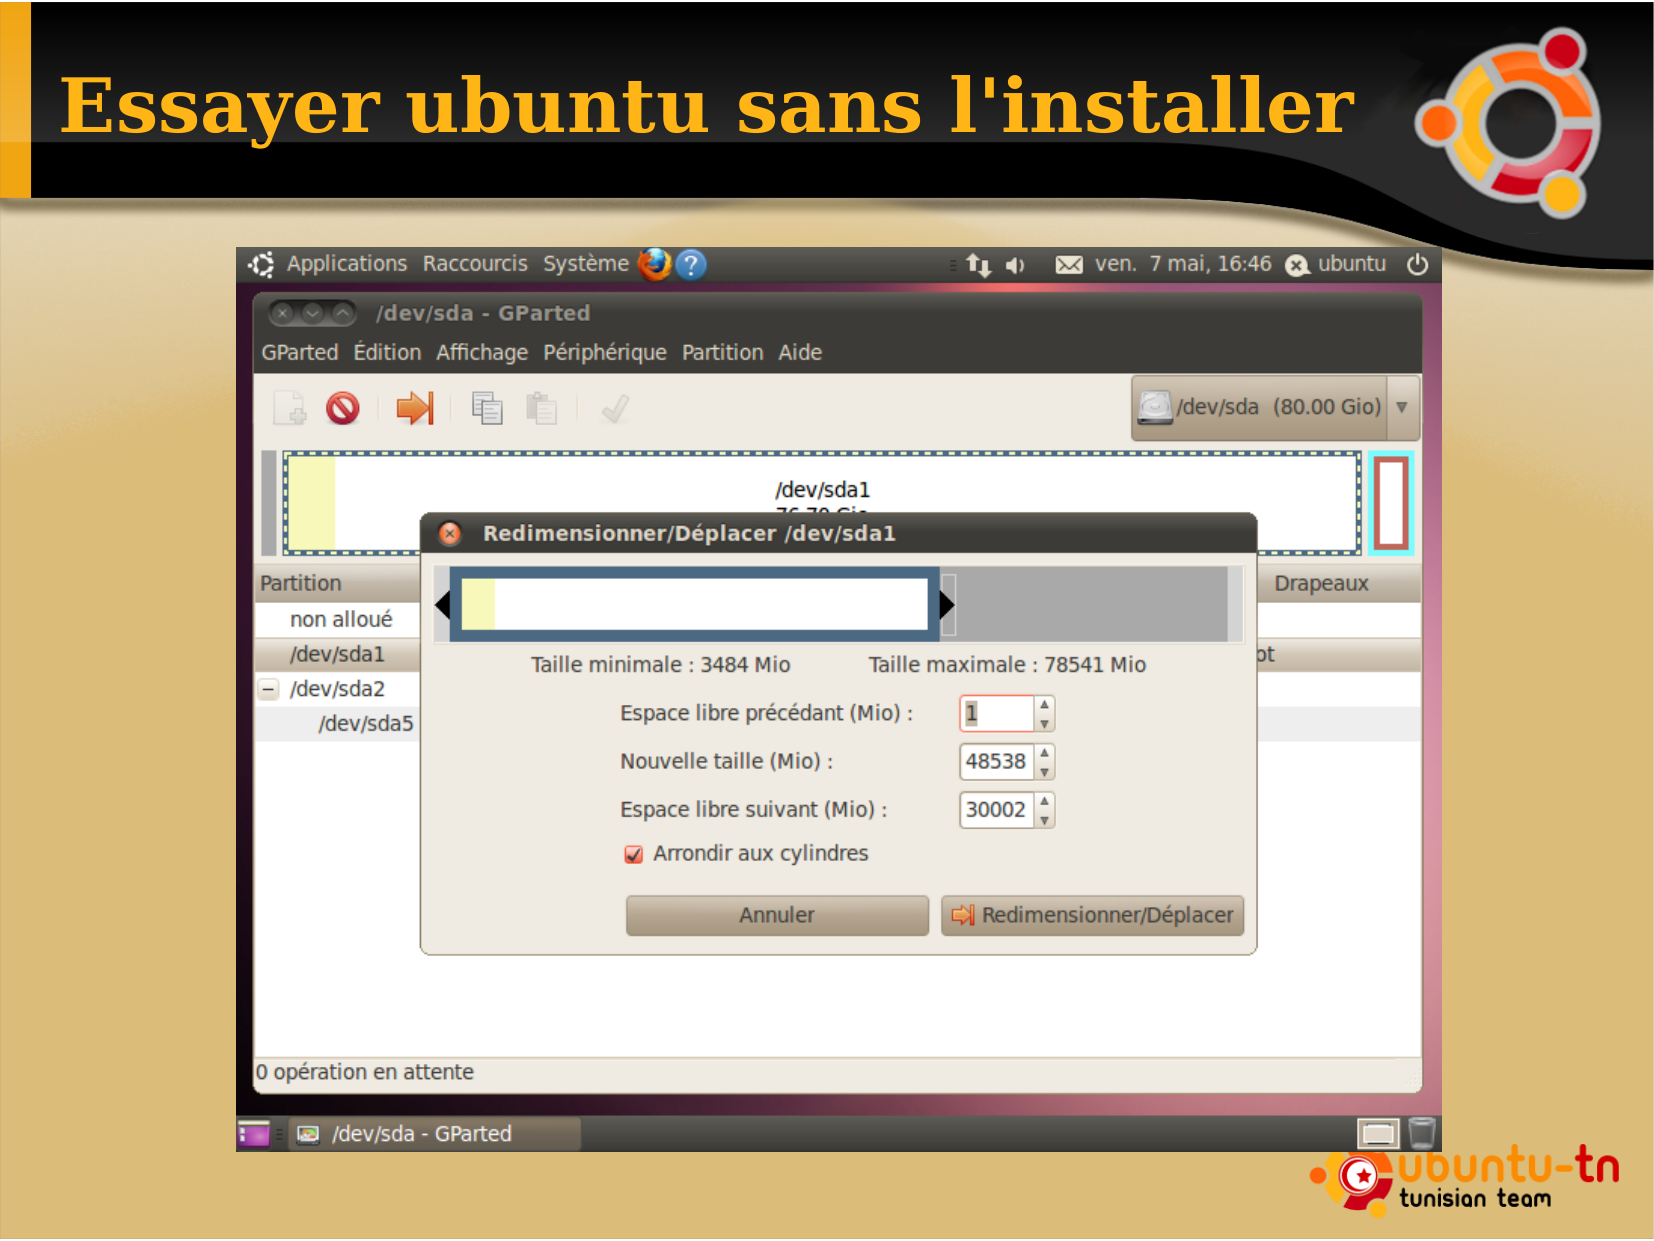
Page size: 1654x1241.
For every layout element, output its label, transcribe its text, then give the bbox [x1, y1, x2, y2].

title Essayer ubuntu sans l'installer [59, 9, 1447, 202]
picture [0, 0, 1654, 1241]
